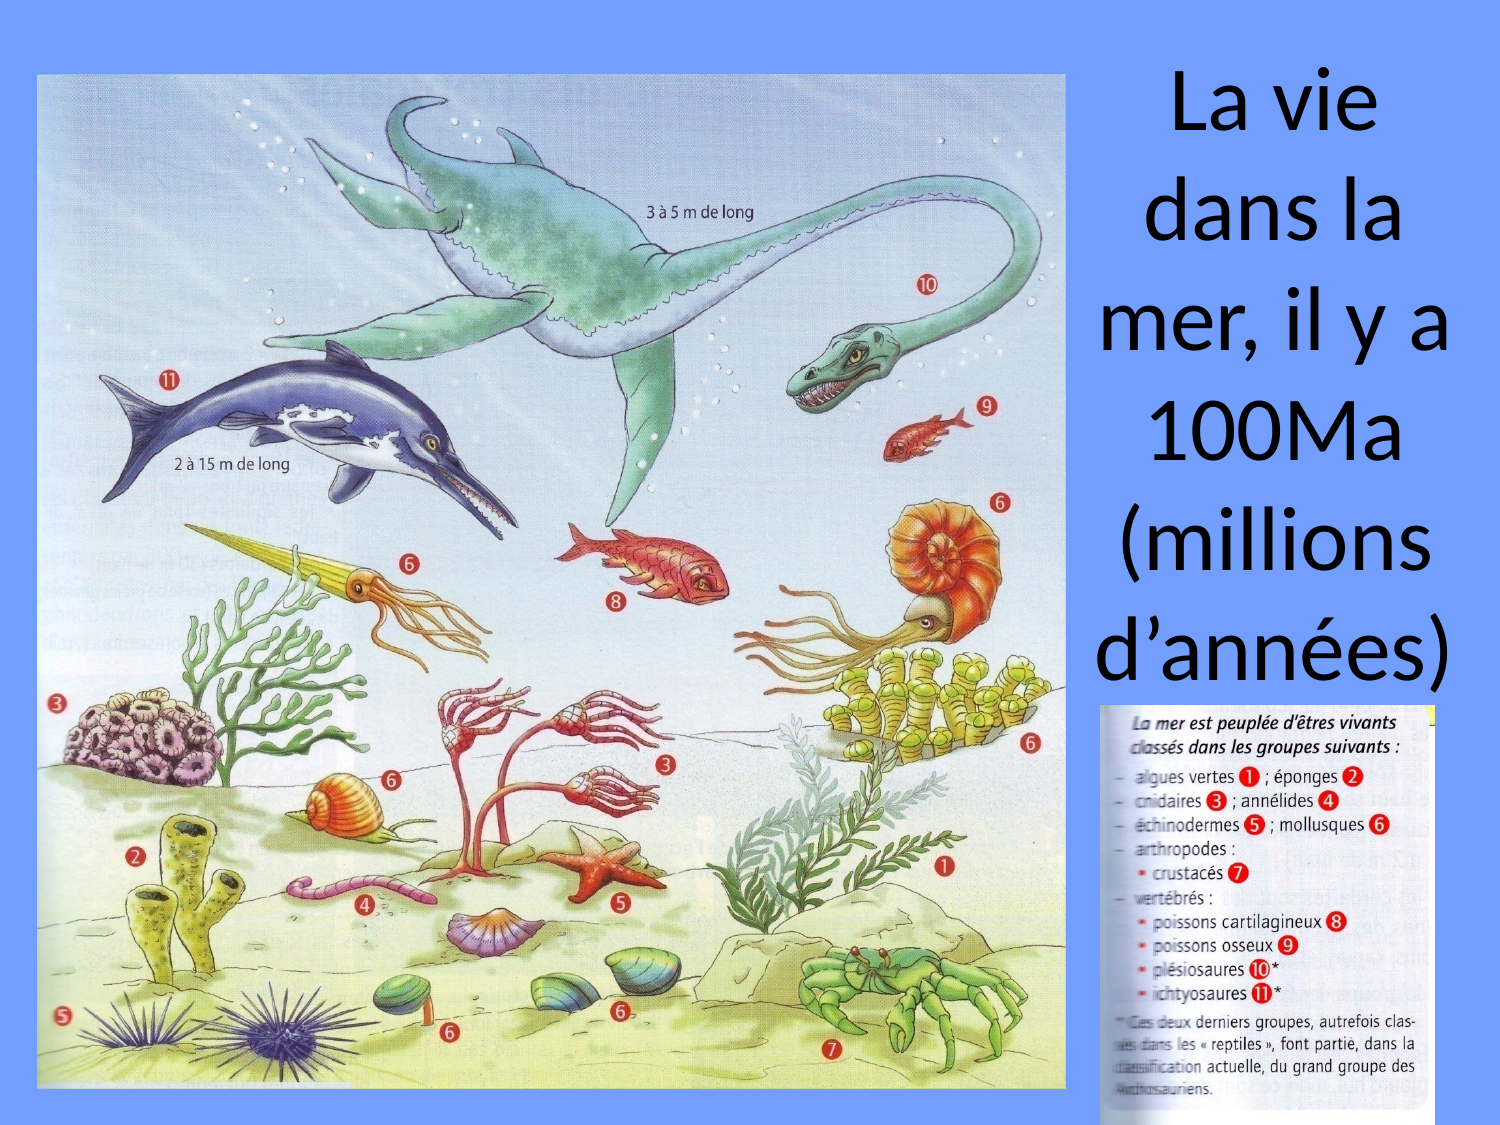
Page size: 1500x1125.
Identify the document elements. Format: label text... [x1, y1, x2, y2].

picture [37, 74, 1066, 1089]
text_box La vie dans la mer, il y a 100Ma (millions d’années) [1074, 24, 1475, 713]
picture [1100, 705, 1435, 1125]
